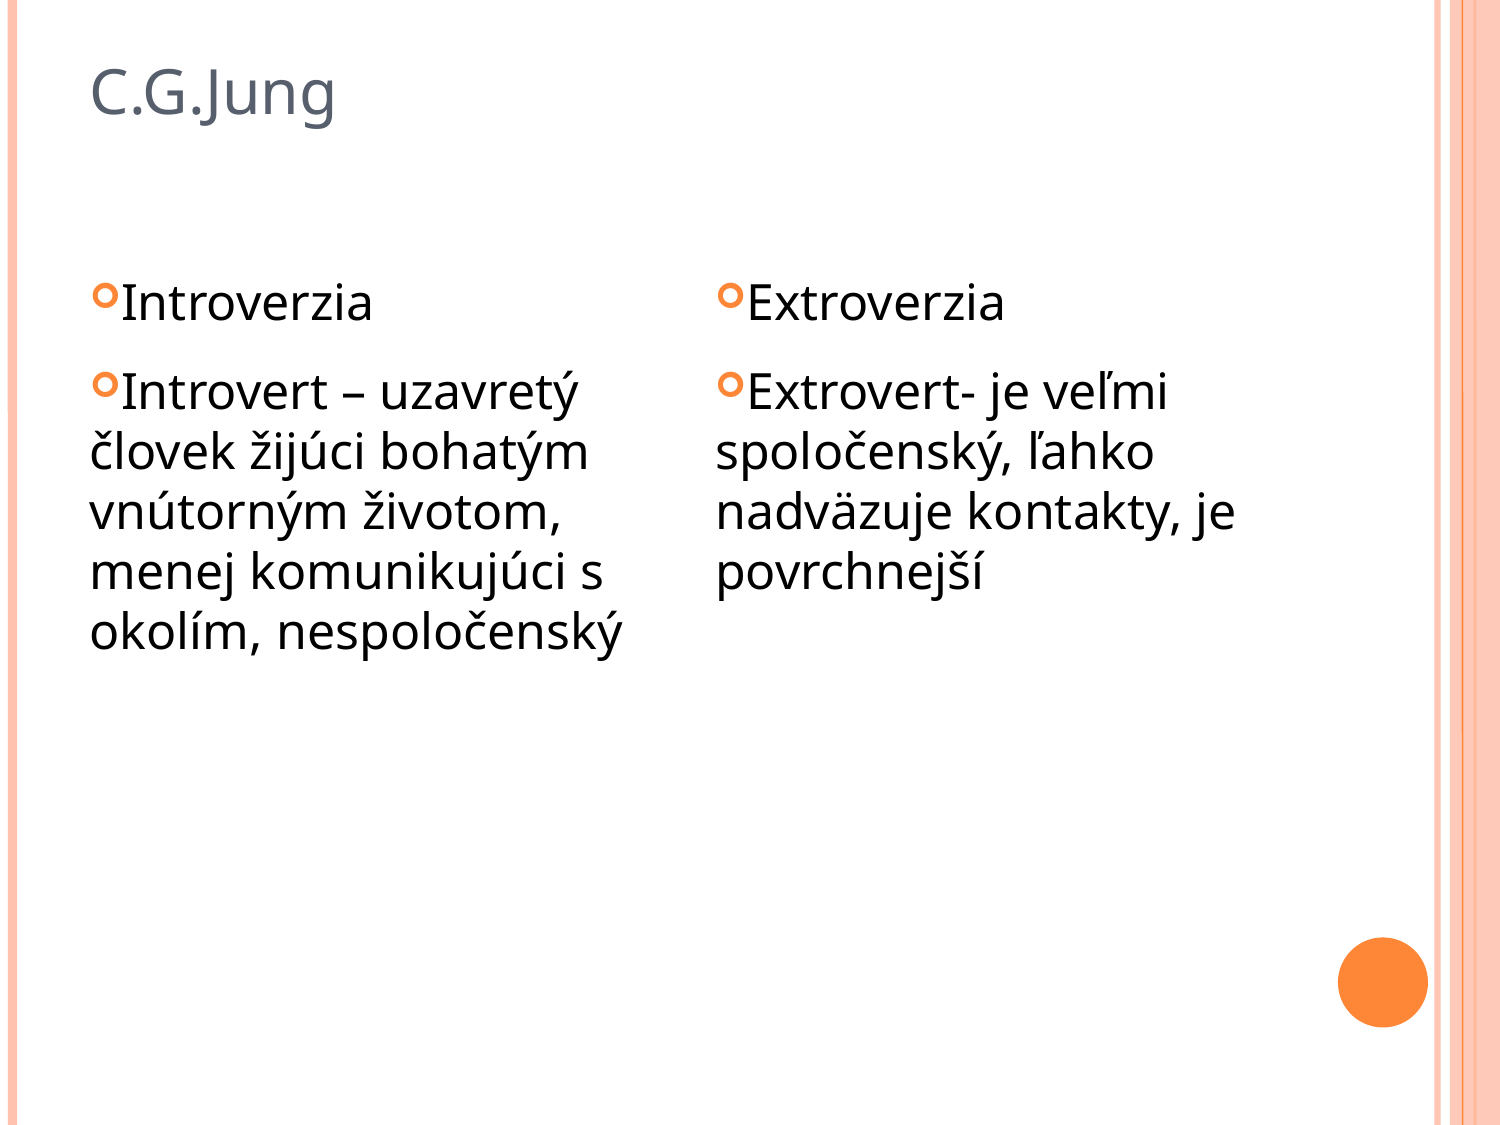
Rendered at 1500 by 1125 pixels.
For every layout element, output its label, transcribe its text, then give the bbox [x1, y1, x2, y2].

list Extroverzia Extrovert- je veľmi spoločenský, ľahko nadväzuje kontakty, je povrchnejší [700, 262, 1301, 1013]
title C.G.Jung [75, 45, 1300, 233]
list Introverzia Introvert – uzavretý človek žijúci bohatým vnútorným životom, menej komunikujúci s okolím, nespoločenský [75, 262, 675, 1013]
